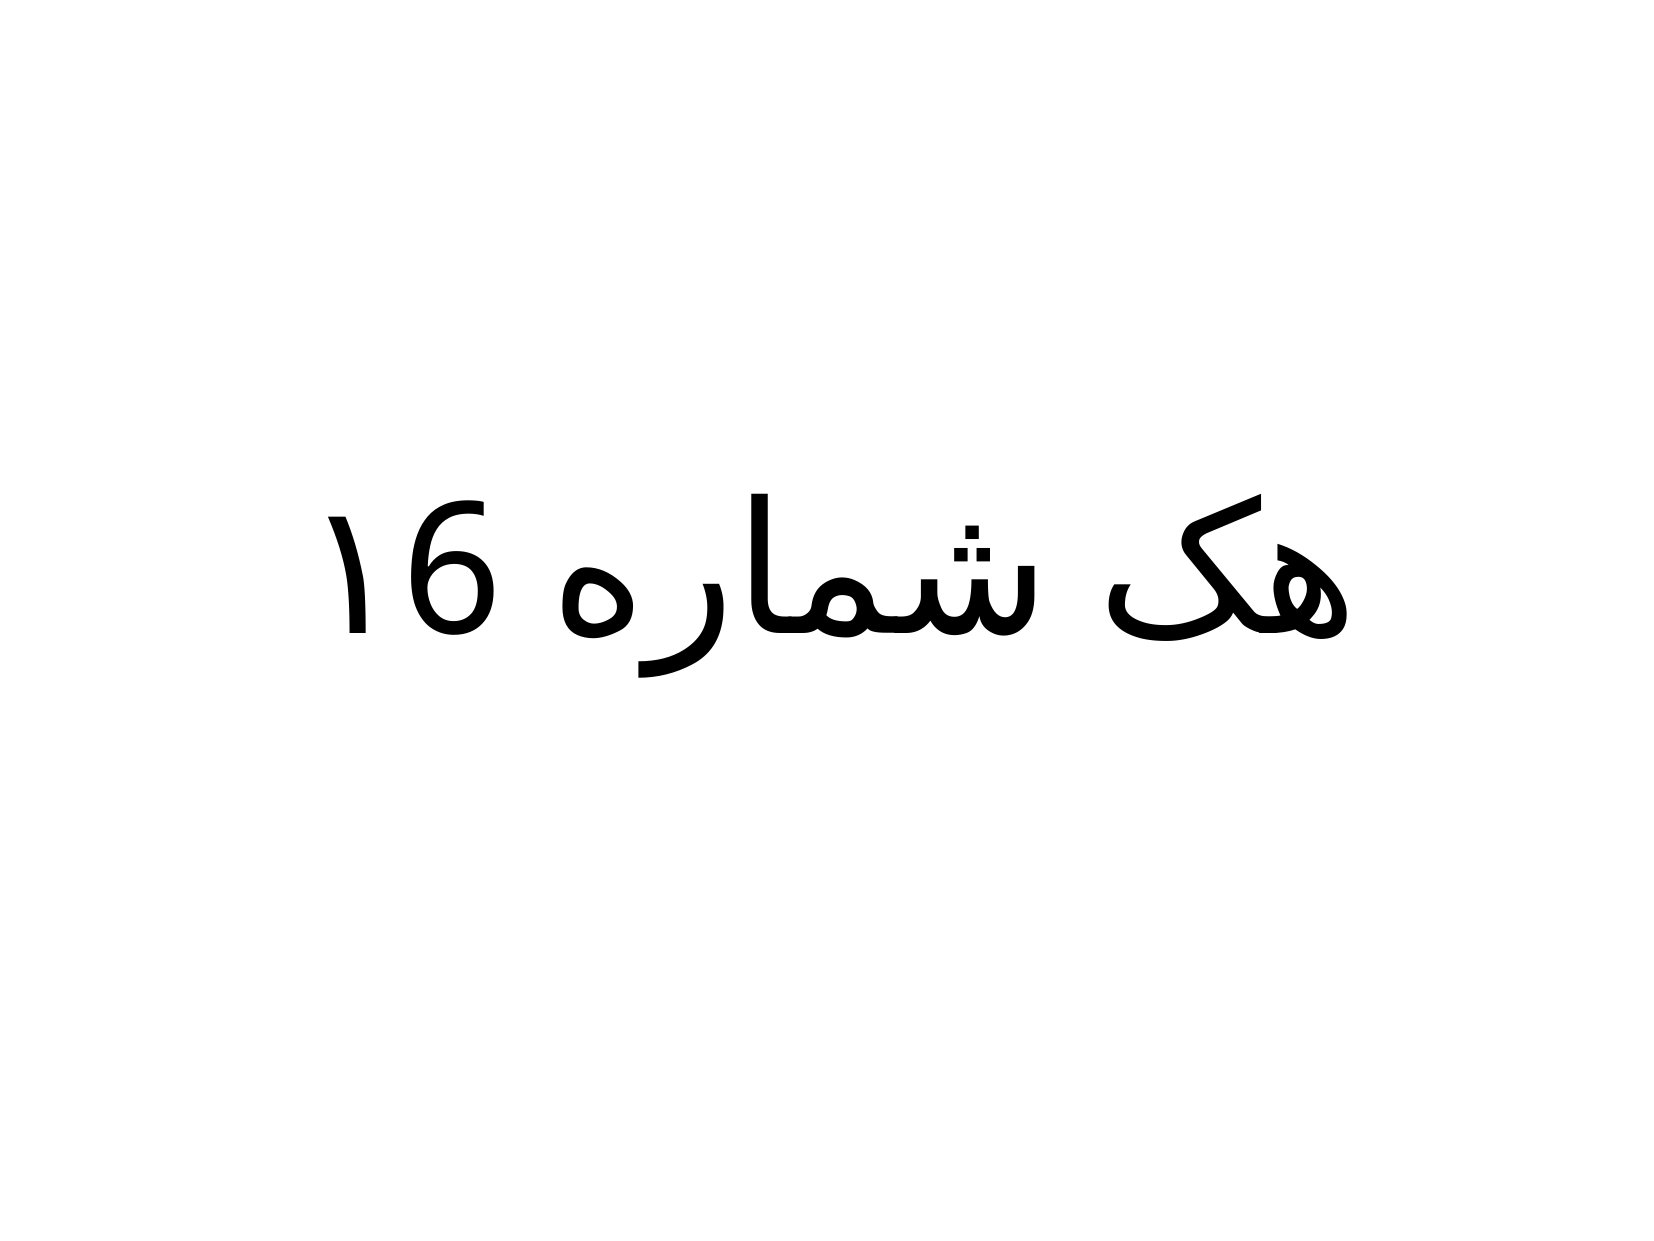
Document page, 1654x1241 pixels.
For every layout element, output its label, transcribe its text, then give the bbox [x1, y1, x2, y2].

title هک شماره ۱6 [86, 482, 1576, 695]
